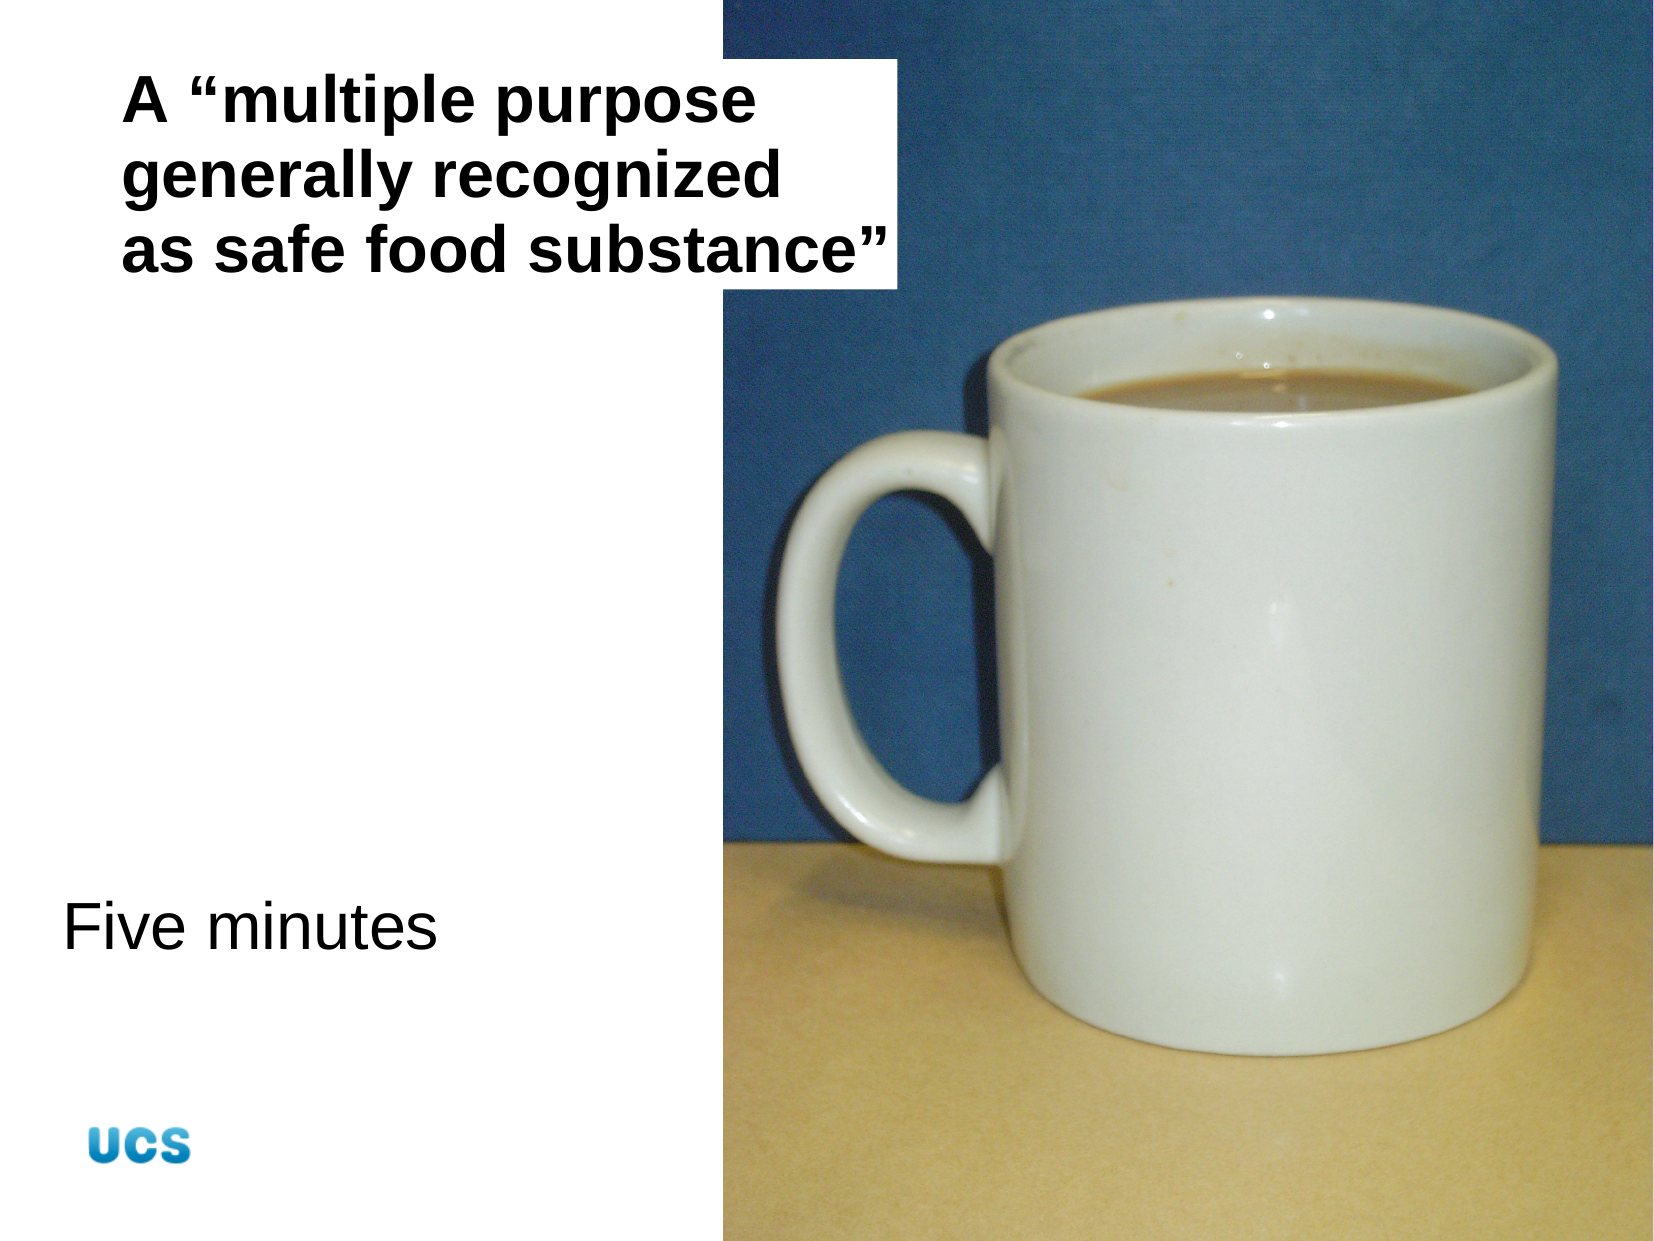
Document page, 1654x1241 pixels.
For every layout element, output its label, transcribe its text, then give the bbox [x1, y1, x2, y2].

picture [723, 0, 1654, 1241]
picture [88, 1126, 191, 1165]
text_box Five minutes [59, 885, 444, 967]
text_box A “multiple purpose generally recognized as safe food substance” [118, 59, 898, 290]
